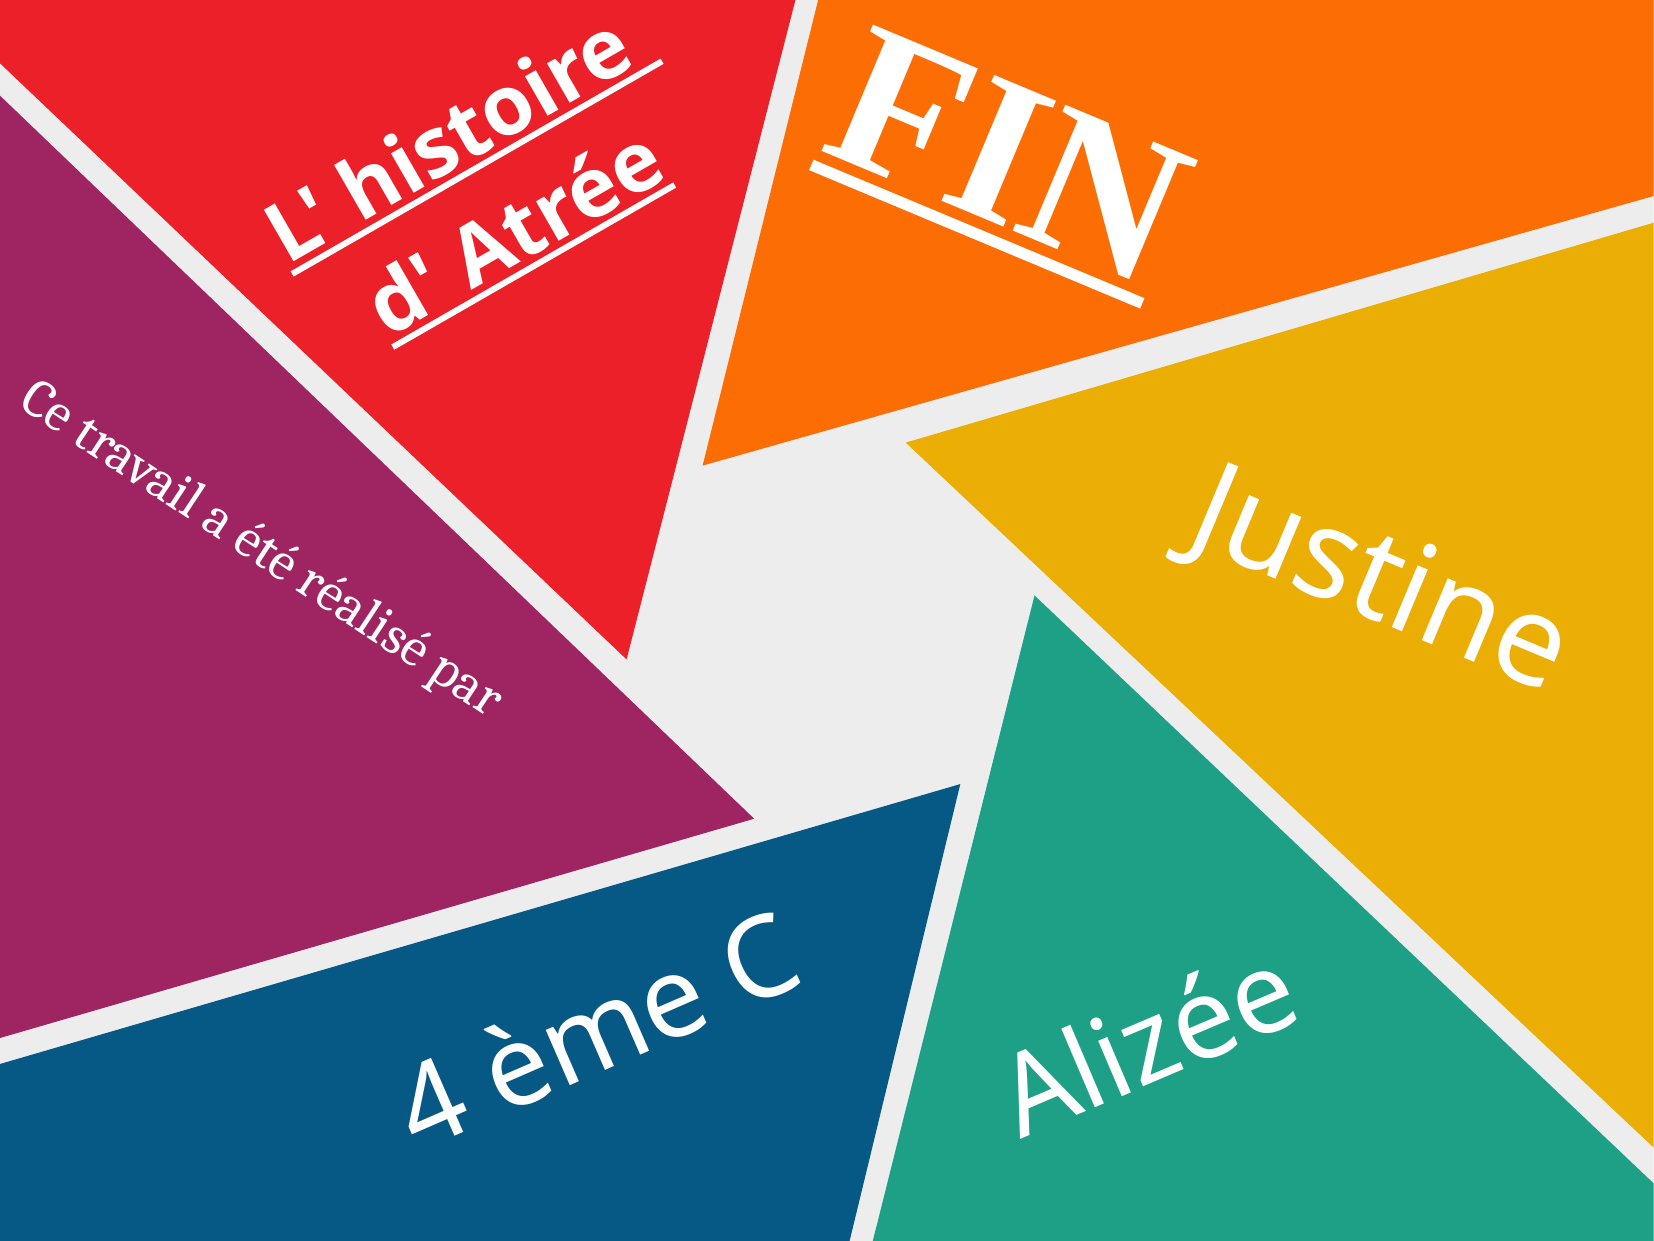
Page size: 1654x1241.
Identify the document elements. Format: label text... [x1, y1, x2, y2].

text_box 4 ème C [352, 720, 1170, 1226]
text_box Justine [1110, 404, 1641, 851]
text_box FIN [673, 0, 1347, 390]
text_box Ce travail a été réalisé par [0, 316, 811, 902]
text_box Alizée [956, 874, 1422, 1241]
text_box L' histoire d' Atrée [212, 0, 910, 639]
